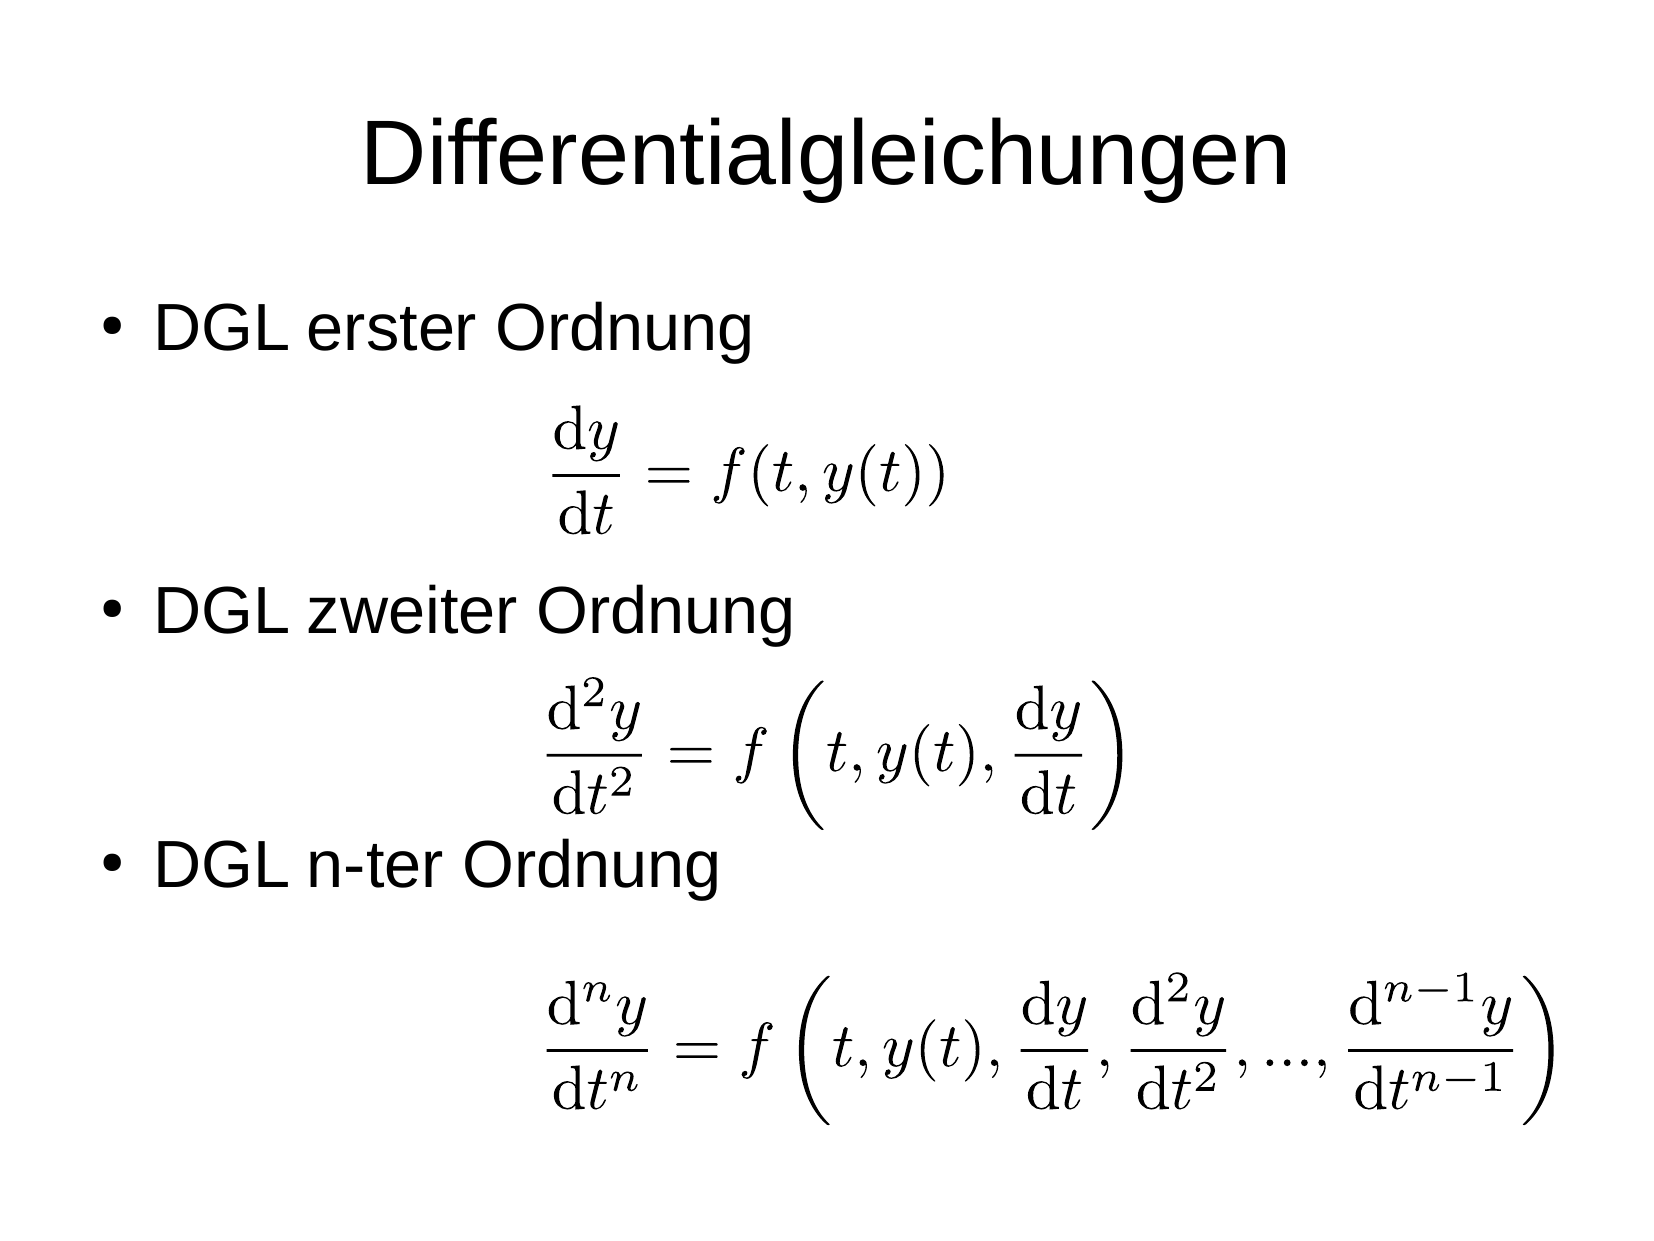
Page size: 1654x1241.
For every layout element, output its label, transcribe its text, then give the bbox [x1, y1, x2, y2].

text_box [552, 405, 950, 535]
title Differentialgleichungen [82, 56, 1571, 250]
list DGL erster Ordnung DGL zweiter Ordnung DGL n-ter Ordnung [82, 290, 1571, 1094]
text_box [546, 677, 1136, 831]
text_box [546, 972, 1567, 1126]
